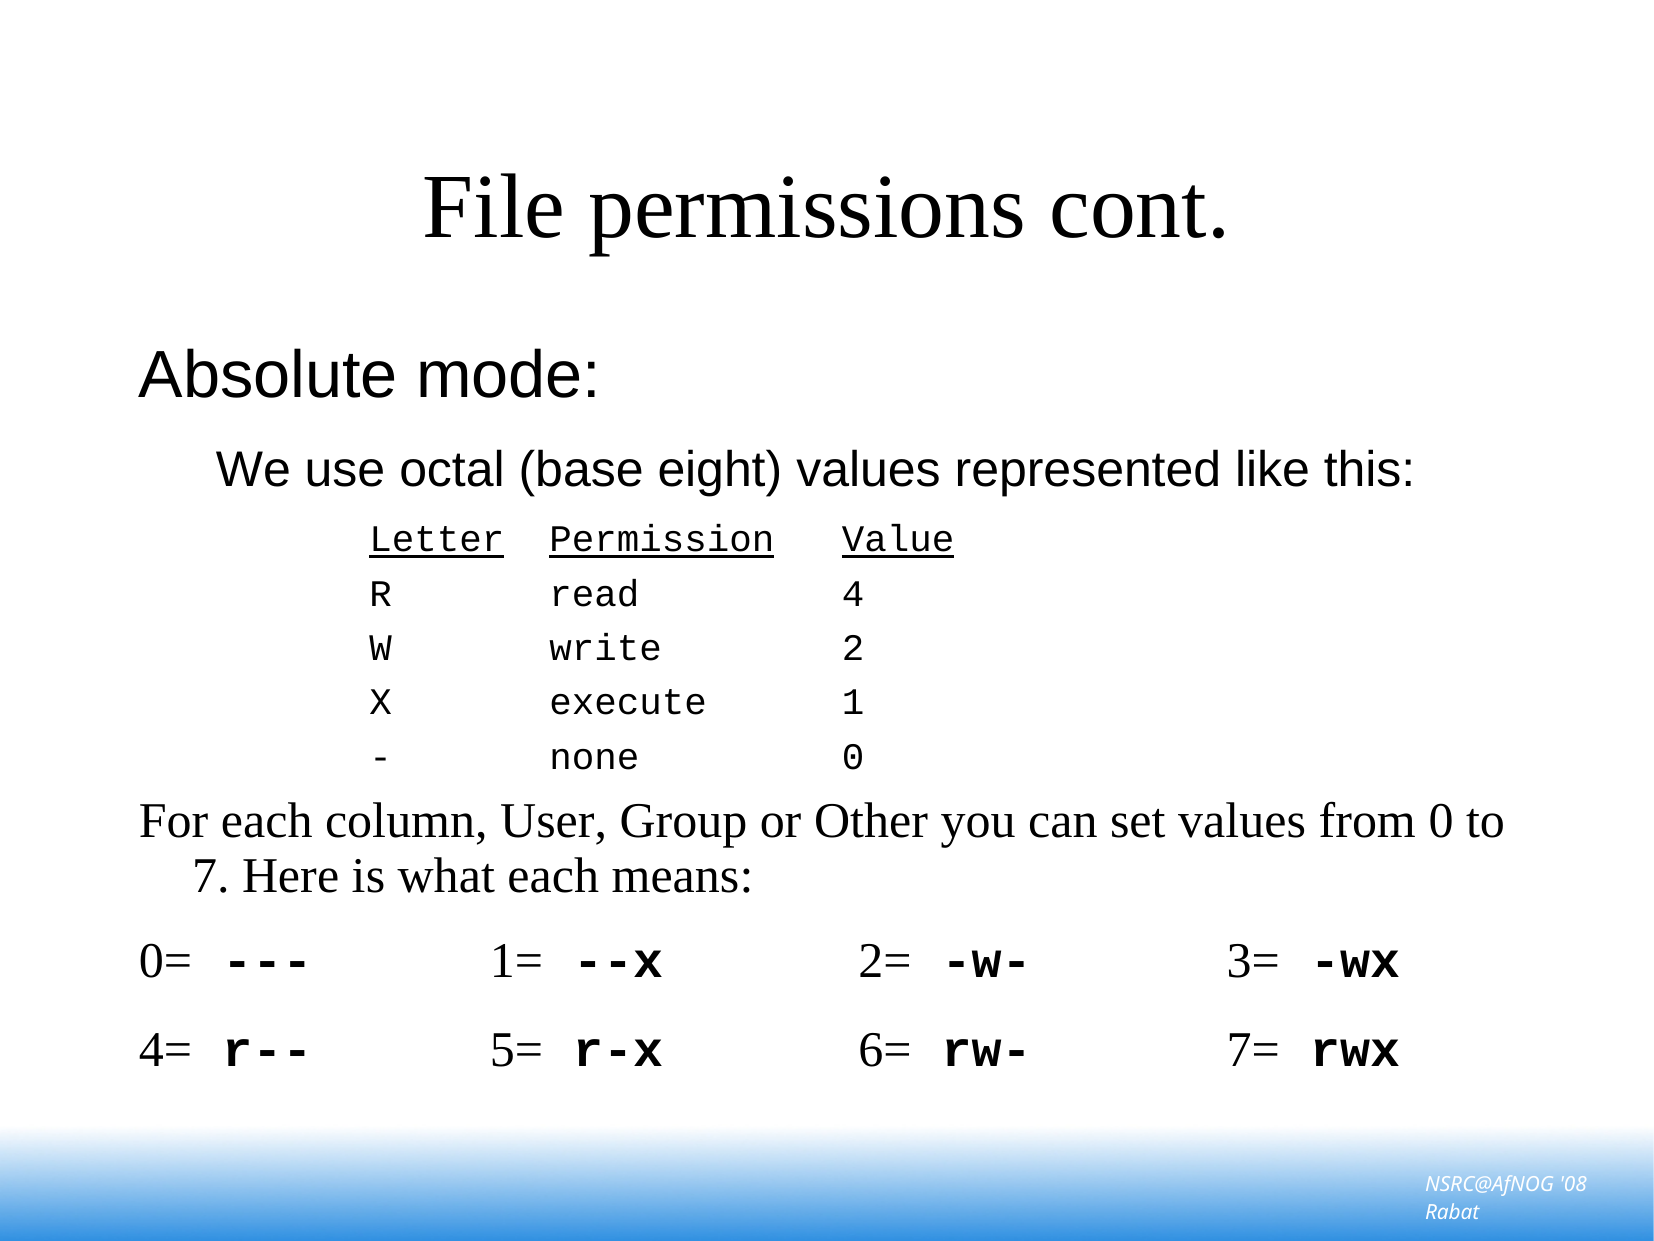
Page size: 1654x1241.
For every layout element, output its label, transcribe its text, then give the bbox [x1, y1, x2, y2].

title File permissions cont. [121, 102, 1534, 311]
list Absolute mode: We use octal (base eight) values represented like this: Letter Permission Value R read 4 W write 2 X execute 1 - none 0 For each column, User, Group or Other you can set values from 0 to 7. Here is what each means: 0= --- 1= --x 2= -w- 3= -wx 4= r-- 5= r-x 6= rw- 7= rwx [121, 344, 1534, 1135]
picture [0, 1124, 1654, 1241]
